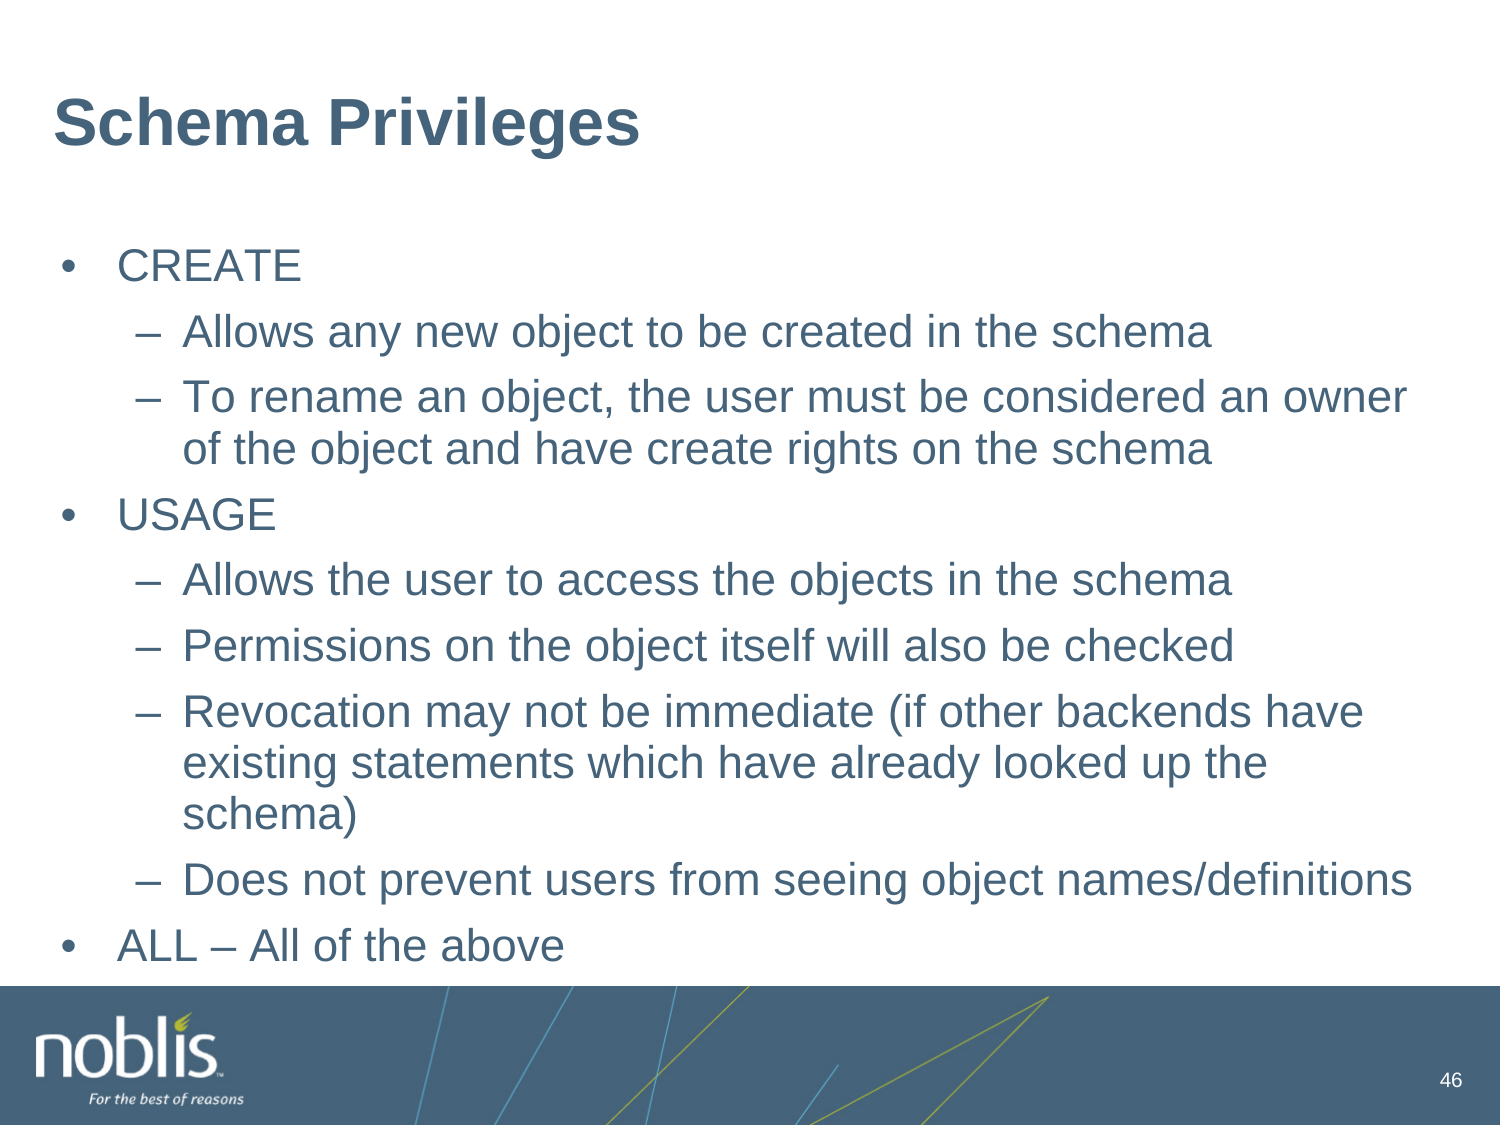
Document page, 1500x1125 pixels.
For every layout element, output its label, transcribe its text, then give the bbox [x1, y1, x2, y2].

title Schema Privileges [53, 38, 1438, 211]
picture [0, 986, 1500, 1125]
list CREATE Allows any new object to be created in the schema To rename an object, the user must be considered an owner of the object and have create rights on the schema USAGE Allows the user to access the objects in the schema Permissions on the object itself will also be checked Revocation may not be immediate (if other backends have existing statements which have already looked up the schema) Does not prevent users from seeing object names/definitions ALL – All of the above [60, 239, 1437, 972]
